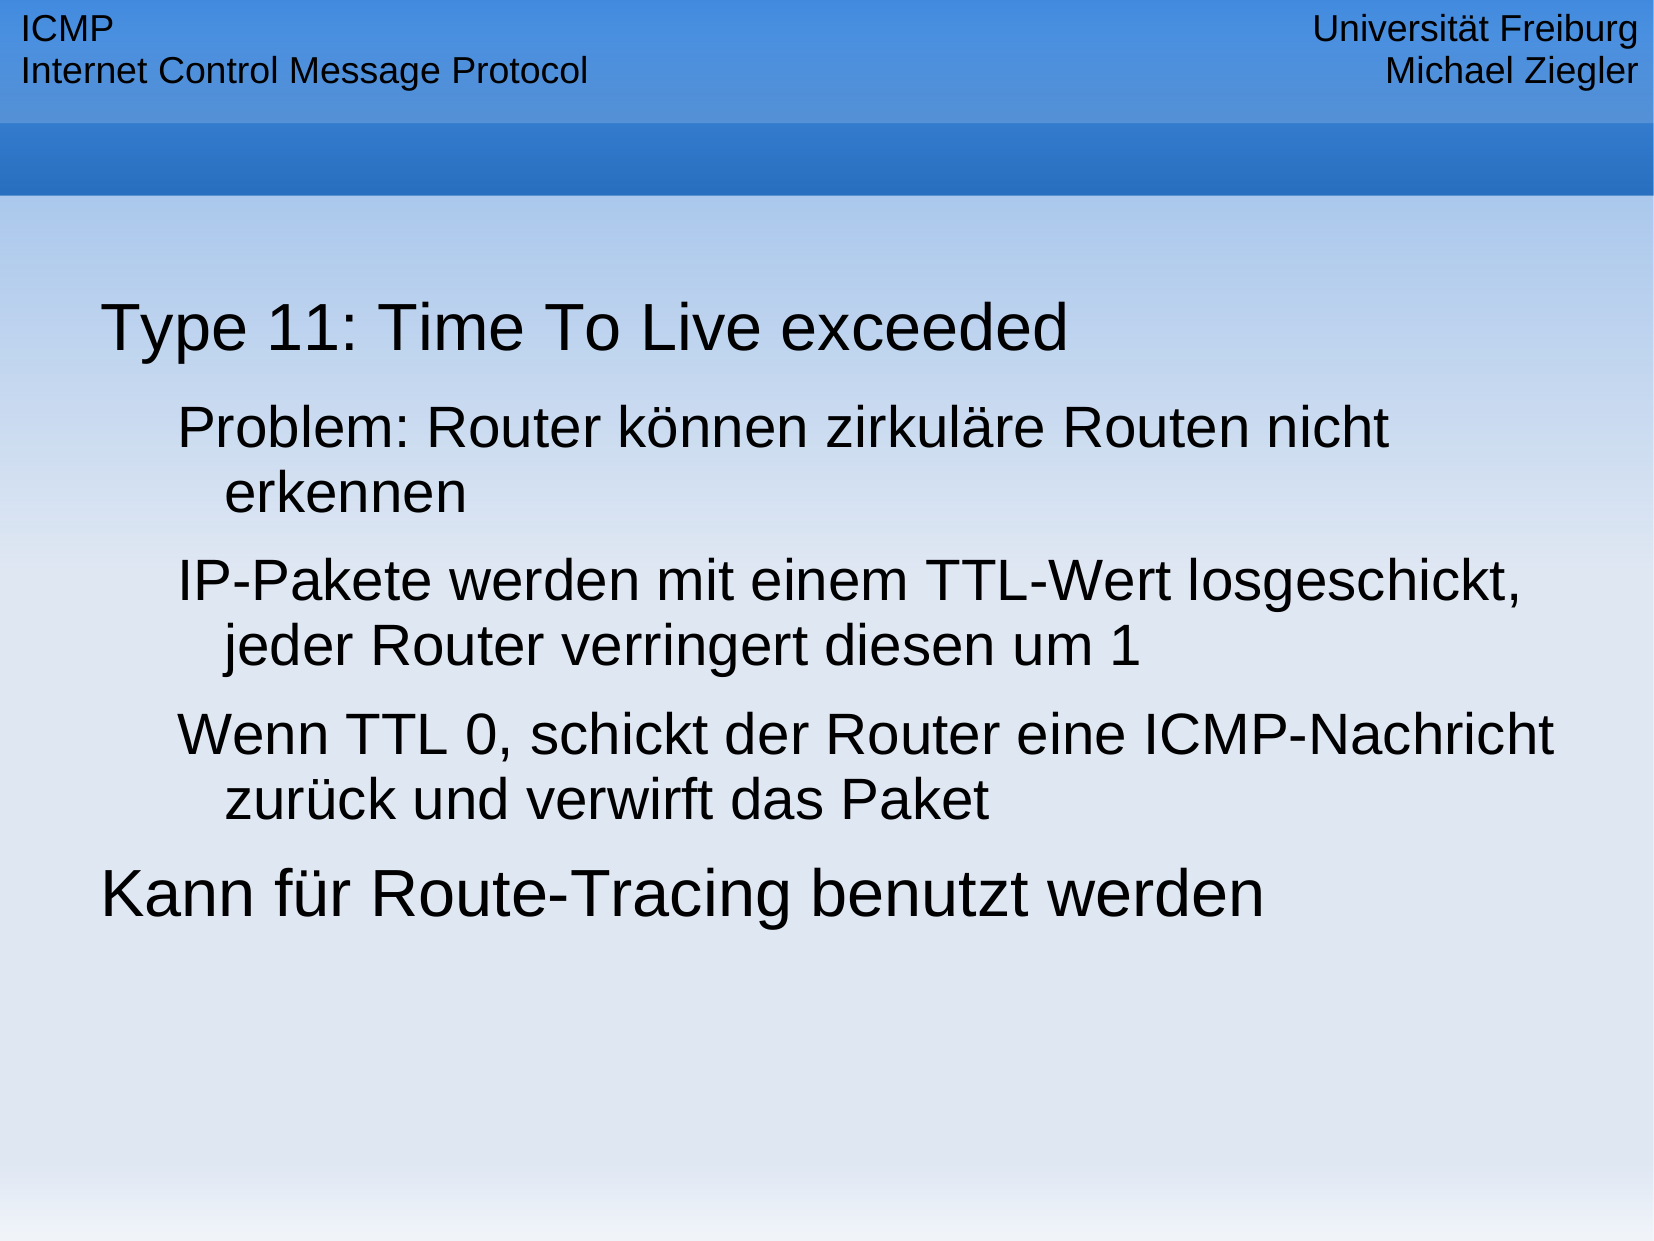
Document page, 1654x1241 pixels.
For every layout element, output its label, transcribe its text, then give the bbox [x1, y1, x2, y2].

text_box Universität Freiburg Michael Ziegler [1210, 0, 1654, 183]
picture [0, 0, 1654, 1241]
text_box ICMP Internet Control Message Protocol [5, 0, 715, 183]
list Type 11: Time To Live exceeded Problem: Router können zirkuläre Routen nicht erkennen IP-Pakete werden mit einem TTL-Wert losgeschickt, jeder Router verringert diesen um 1 Wenn TTL 0, schickt der Router eine ICMP-Nachricht zurück und verwirft das Paket Kann für Route-Tracing benutzt werden [82, 290, 1571, 1109]
